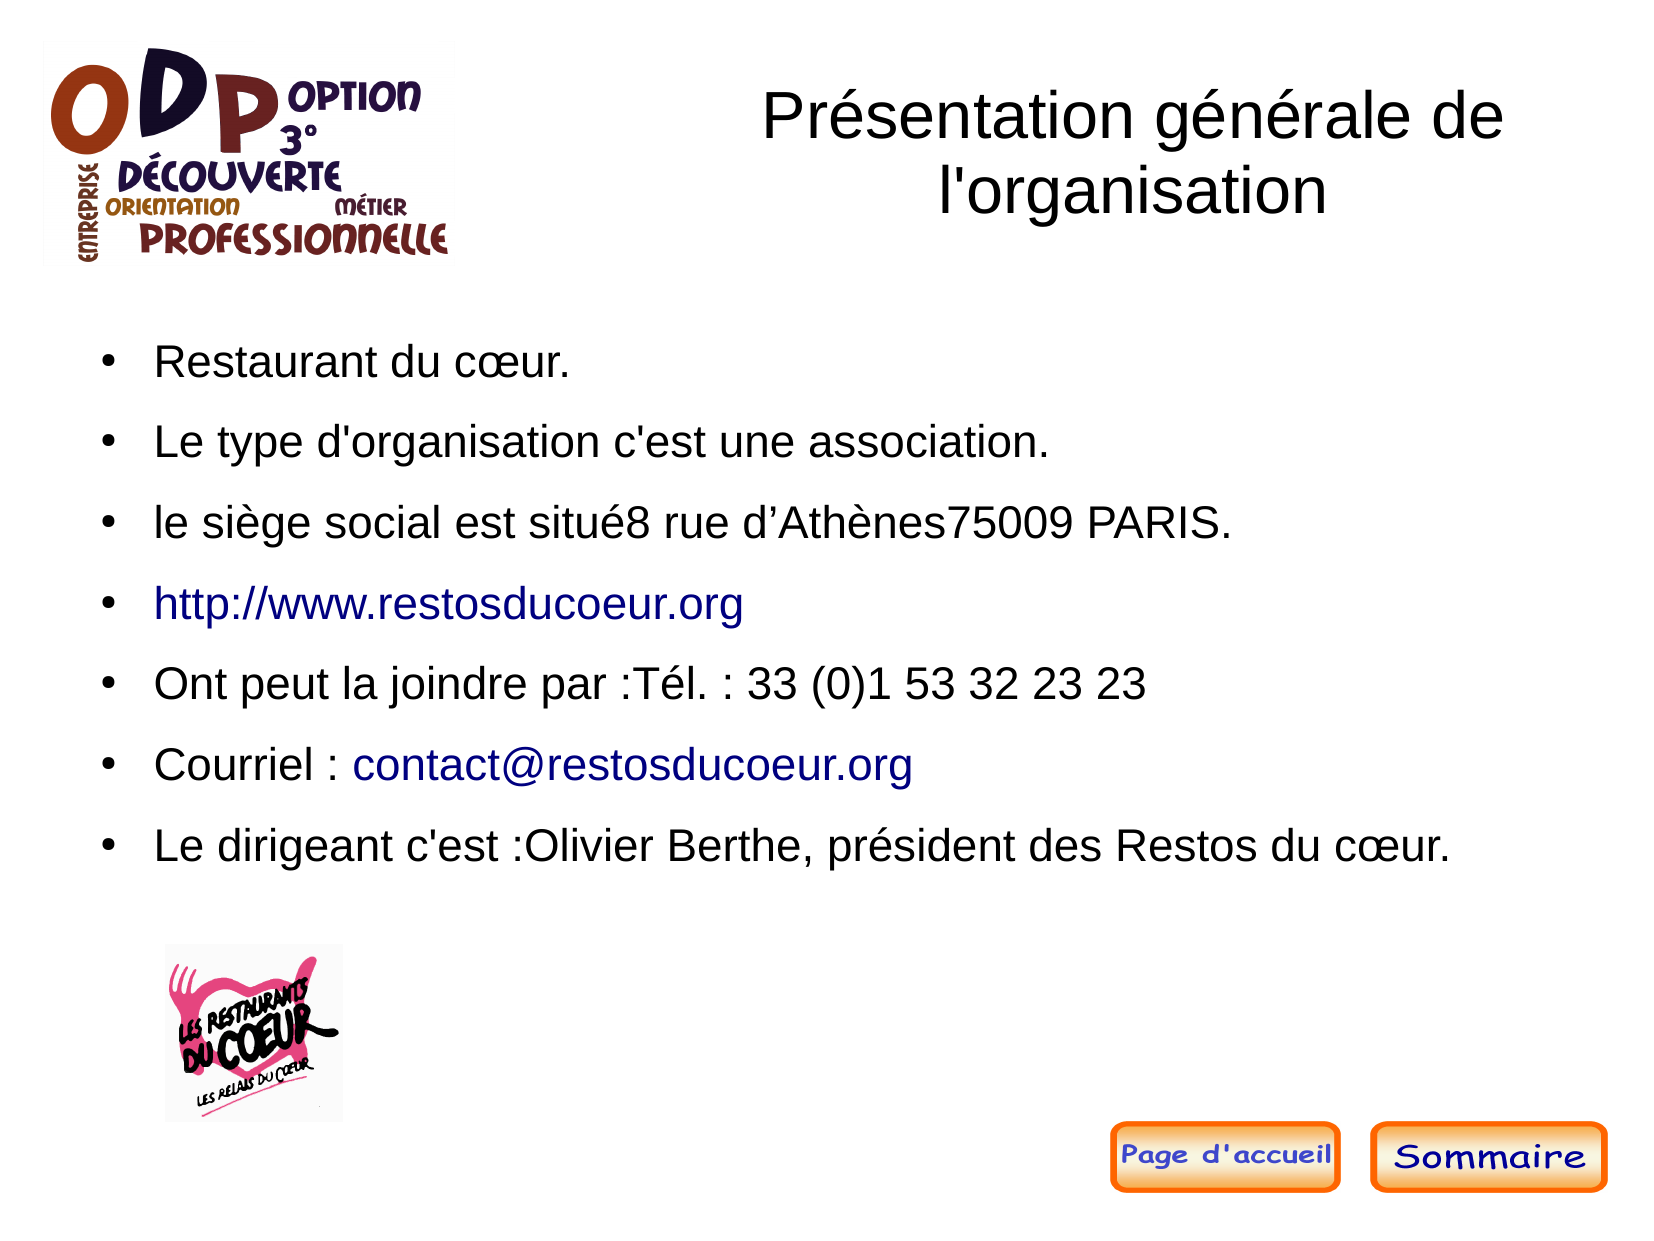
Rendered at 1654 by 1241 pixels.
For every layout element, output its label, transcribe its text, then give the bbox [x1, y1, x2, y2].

picture [1571, 1121, 1608, 1193]
picture [43, 41, 455, 266]
title Présentation générale de l'organisation [637, 49, 1630, 257]
picture [165, 944, 343, 1123]
list Restaurant du cœur. Le type d'organisation c'est une association. le siège social est situé8 rue d’Athènes75009 PARIS. http://www.restosducoeur.org Ont peut la joindre par :Tél. : 33 (0)1 53 32 23 23 Courriel : contact@restosducoeur.org Le dirigeant c'est :Olivier Berthe, président des Restos du cœur. [82, 335, 1571, 1241]
